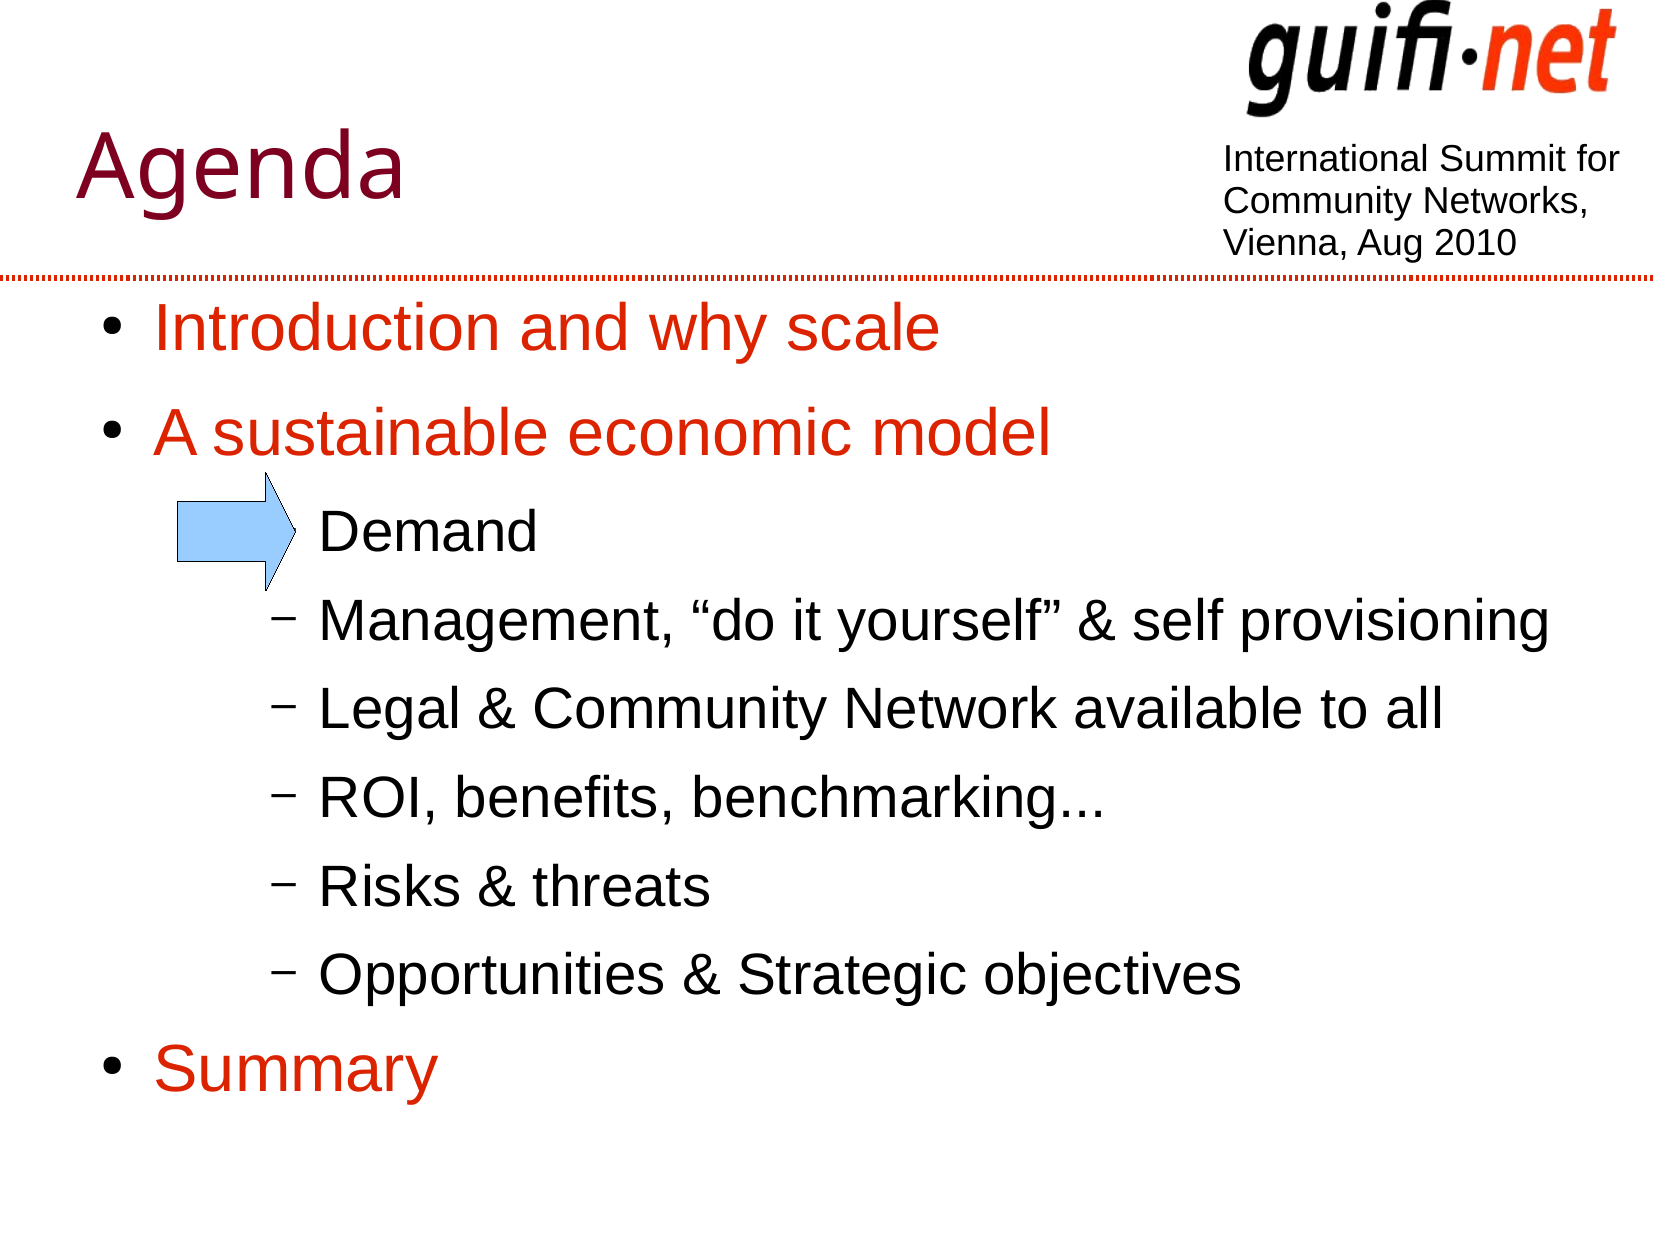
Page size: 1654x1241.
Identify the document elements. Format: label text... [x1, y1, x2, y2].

picture [1240, 0, 1625, 119]
title Agenda [76, 66, 1093, 259]
list Introduction and why scale A sustainable economic model Demand Management, “do it yourself” & self provisioning Legal & Community Network available to all ROI, benefits, benchmarking... Risks & threats Opportunities & Strategic objectives Summary [82, 290, 1571, 1106]
text_box [177, 472, 296, 591]
